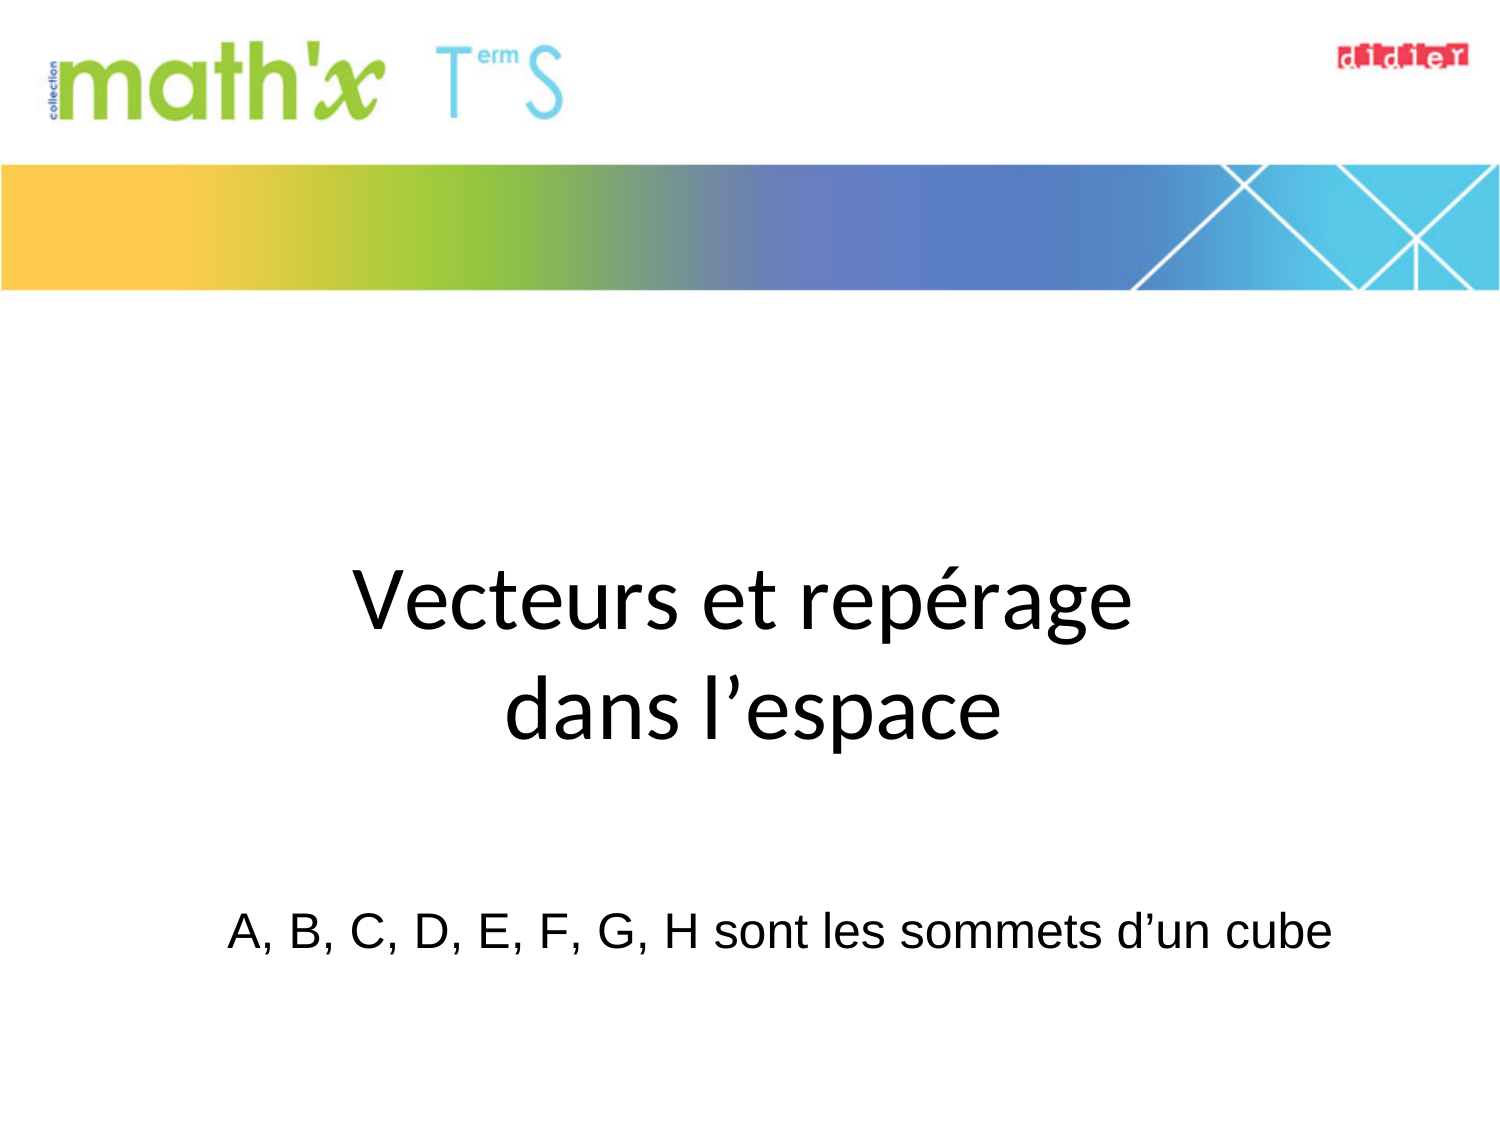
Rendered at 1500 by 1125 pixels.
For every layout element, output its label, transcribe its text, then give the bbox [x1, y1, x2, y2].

picture [0, 0, 1500, 292]
title Vecteurs et repérage dans l’espace [117, 527, 1393, 769]
text_box A, B, C, D, E, F, G, H sont les sommets d’un cube [212, 890, 1350, 967]
